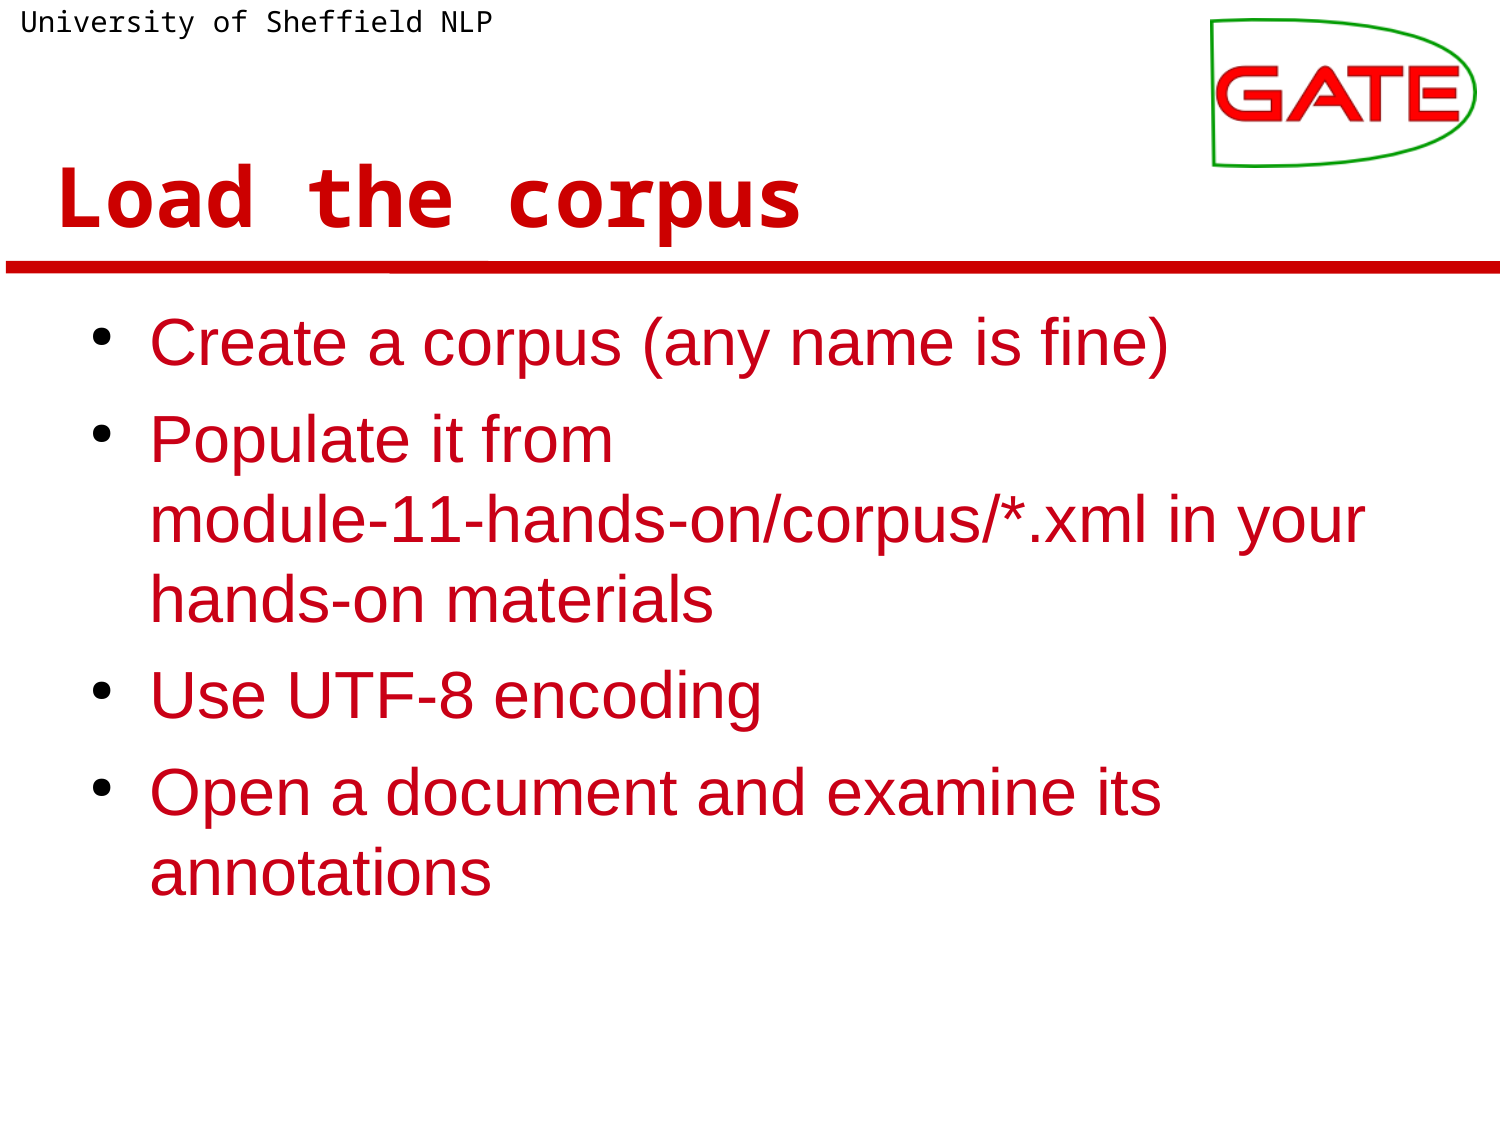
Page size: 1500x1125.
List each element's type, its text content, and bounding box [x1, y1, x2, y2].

title Load the corpus [41, 21, 1390, 253]
list Create a corpus (any name is fine) Populate it from module-11-hands-on/corpus/*.xml in your hands-on materials Use UTF-8 encoding Open a document and examine its annotations [74, 290, 1424, 1034]
picture [1210, 18, 1477, 168]
